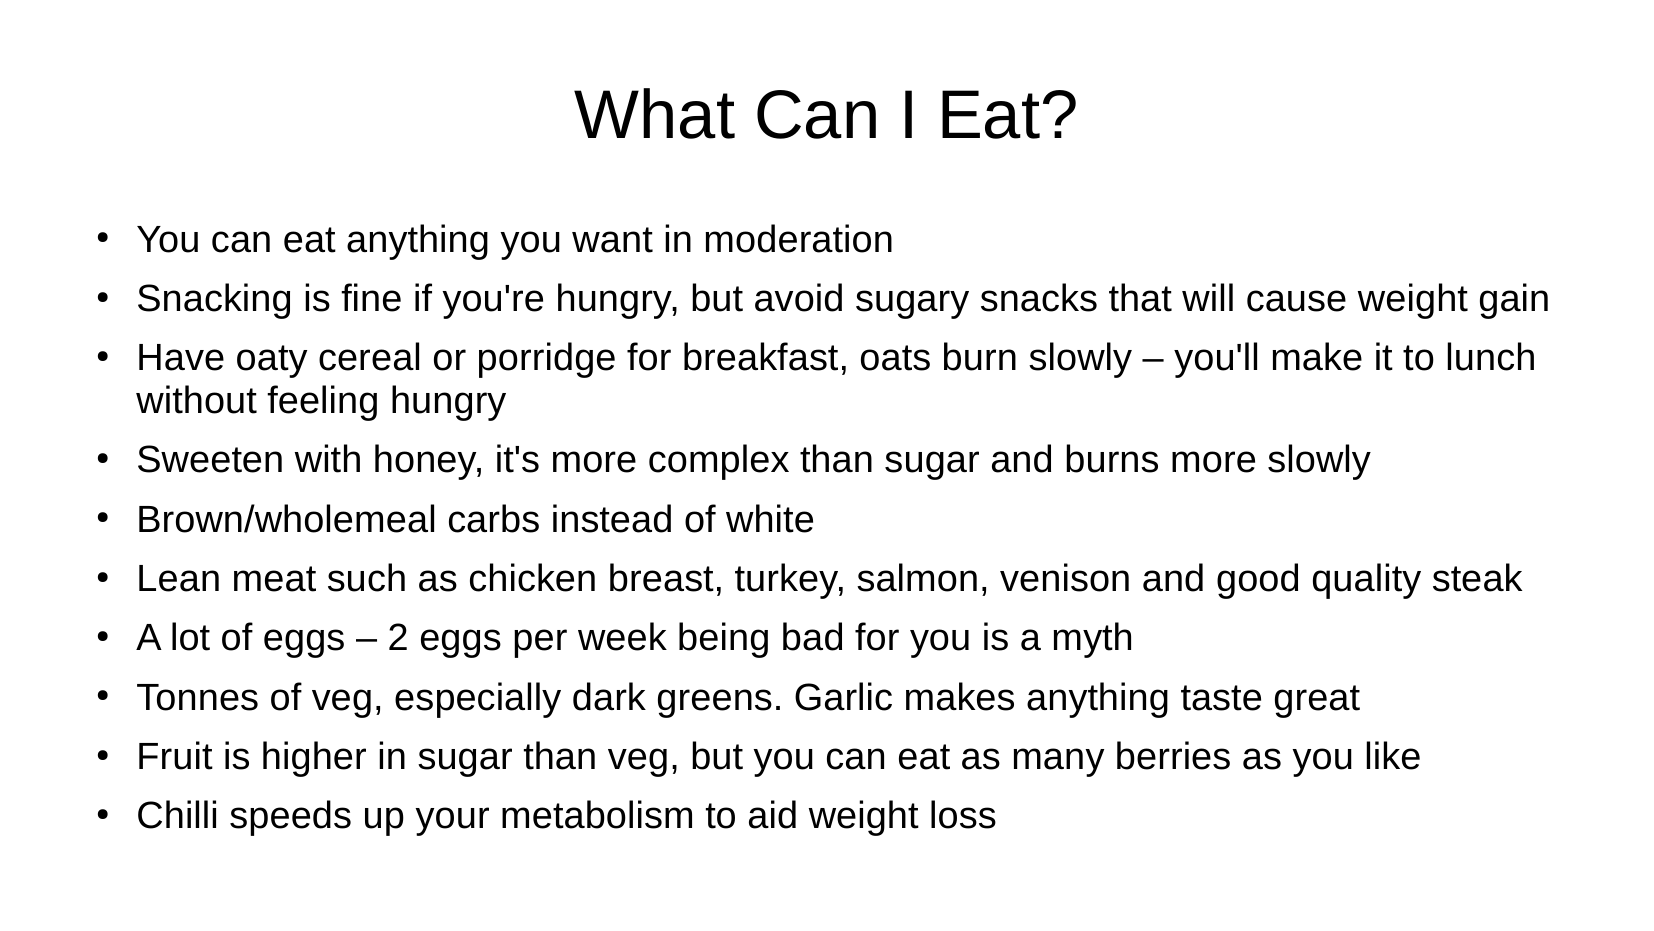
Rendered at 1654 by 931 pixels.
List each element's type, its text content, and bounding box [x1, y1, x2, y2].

title What Can I Eat? [82, 37, 1571, 193]
list You can eat anything you want in moderation Snacking is fine if you're hungry, but avoid sugary snacks that will cause weight gain Have oaty cereal or porridge for breakfast, oats burn slowly – you'll make it to lunch without feeling hungry Sweeten with honey, it's more complex than sugar and burns more slowly Brown/wholemeal carbs instead of white Lean meat such as chicken breast, turkey, salmon, venison and good quality steak A lot of eggs – 2 eggs per week being bad for you is a myth Tonnes of veg, especially dark greens. Garlic makes anything taste great Fruit is higher in sugar than veg, but you can eat as many berries as you like Chilli speeds up your metabolism to aid weight loss [82, 217, 1571, 886]
